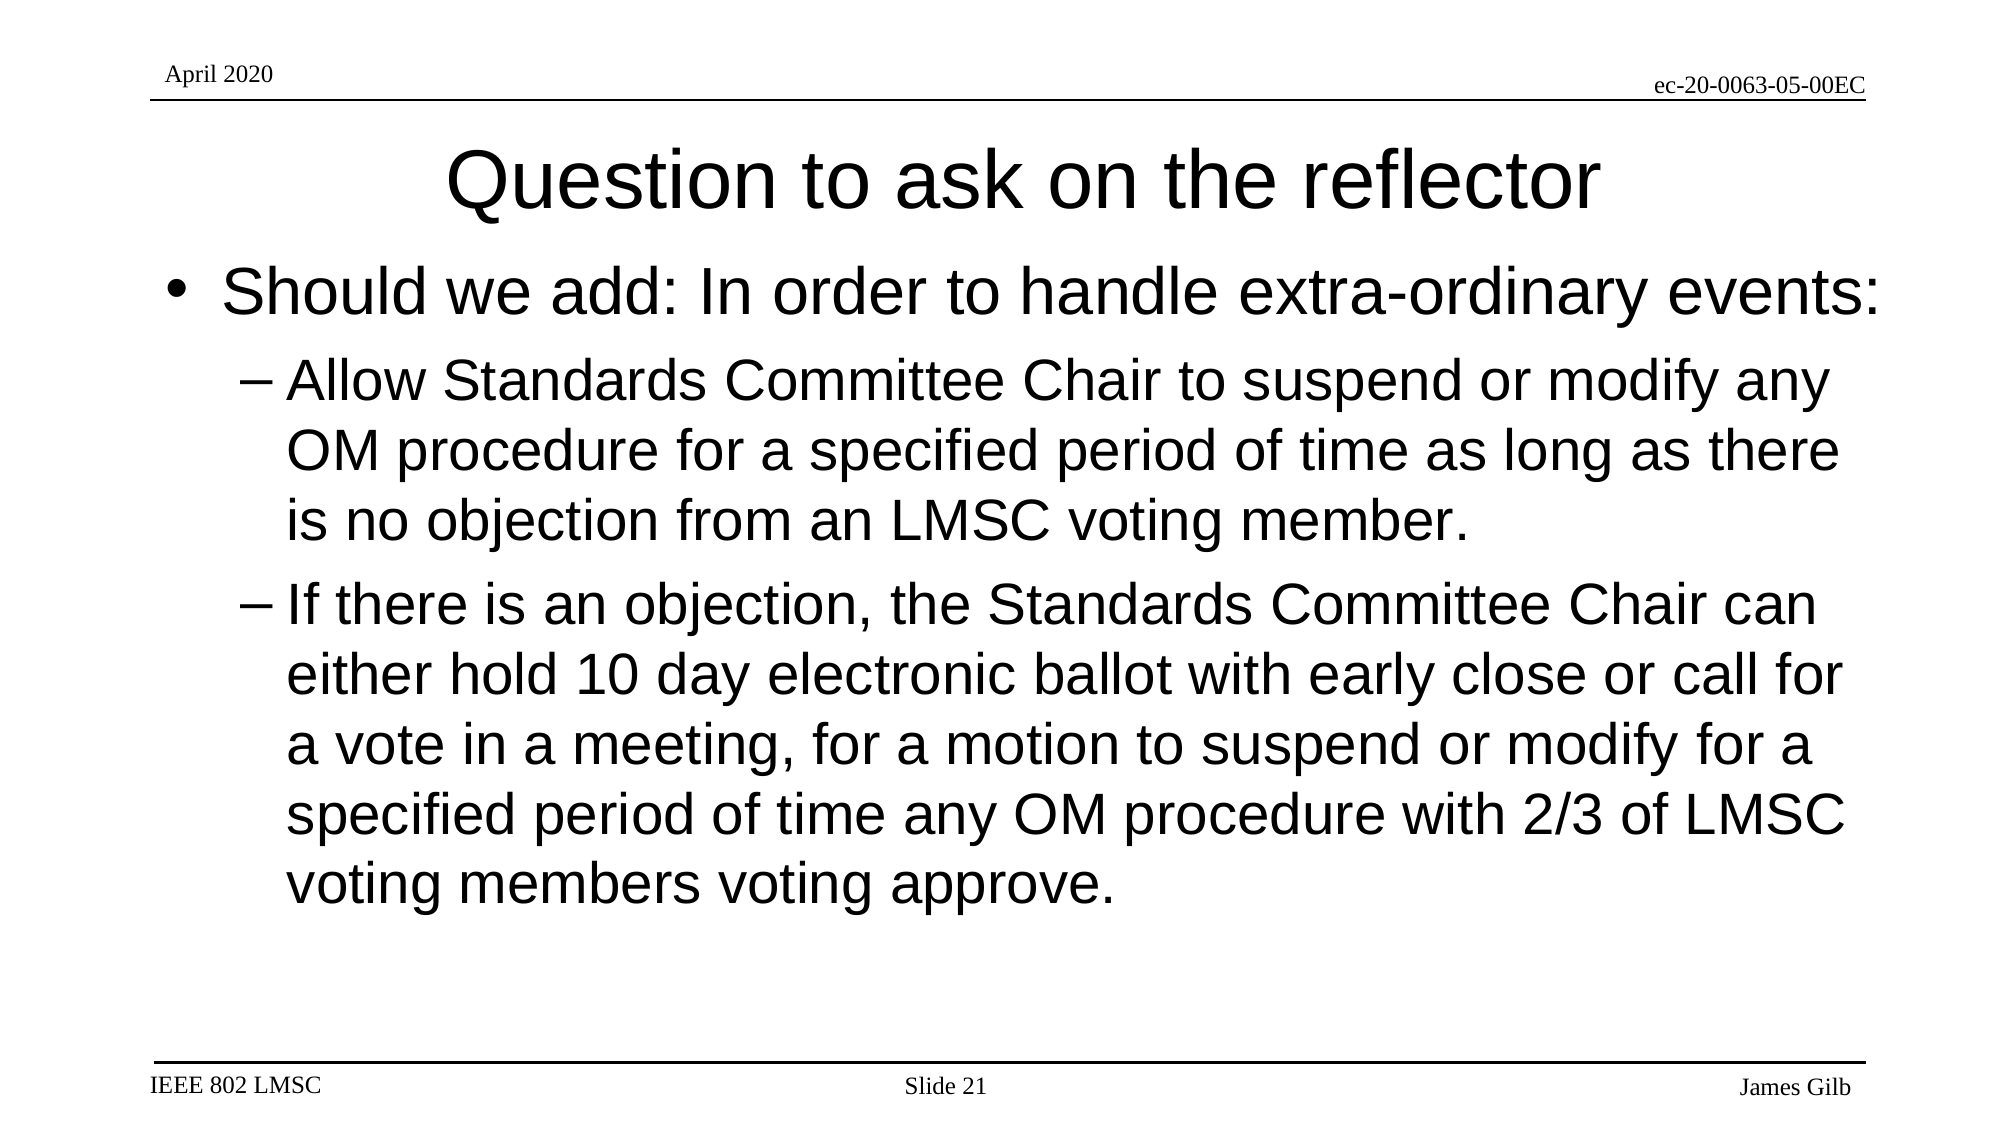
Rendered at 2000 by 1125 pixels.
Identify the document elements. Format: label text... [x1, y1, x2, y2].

title Question to ask on the reflector [149, 112, 1900, 238]
list Should we add: In order to handle extra-ordinary events: Allow Standards Committee Chair to suspend or modify any OM procedure for a specified period of time as long as there is no objection from an LMSC voting member. If there is an objection, the Standards Committee Chair can either hold 10 day electronic ballot with early close or call for a vote in a meeting, for a motion to suspend or modify for a specified period of time any OM procedure with 2/3 of LMSC voting members voting approve. [149, 239, 1900, 1051]
